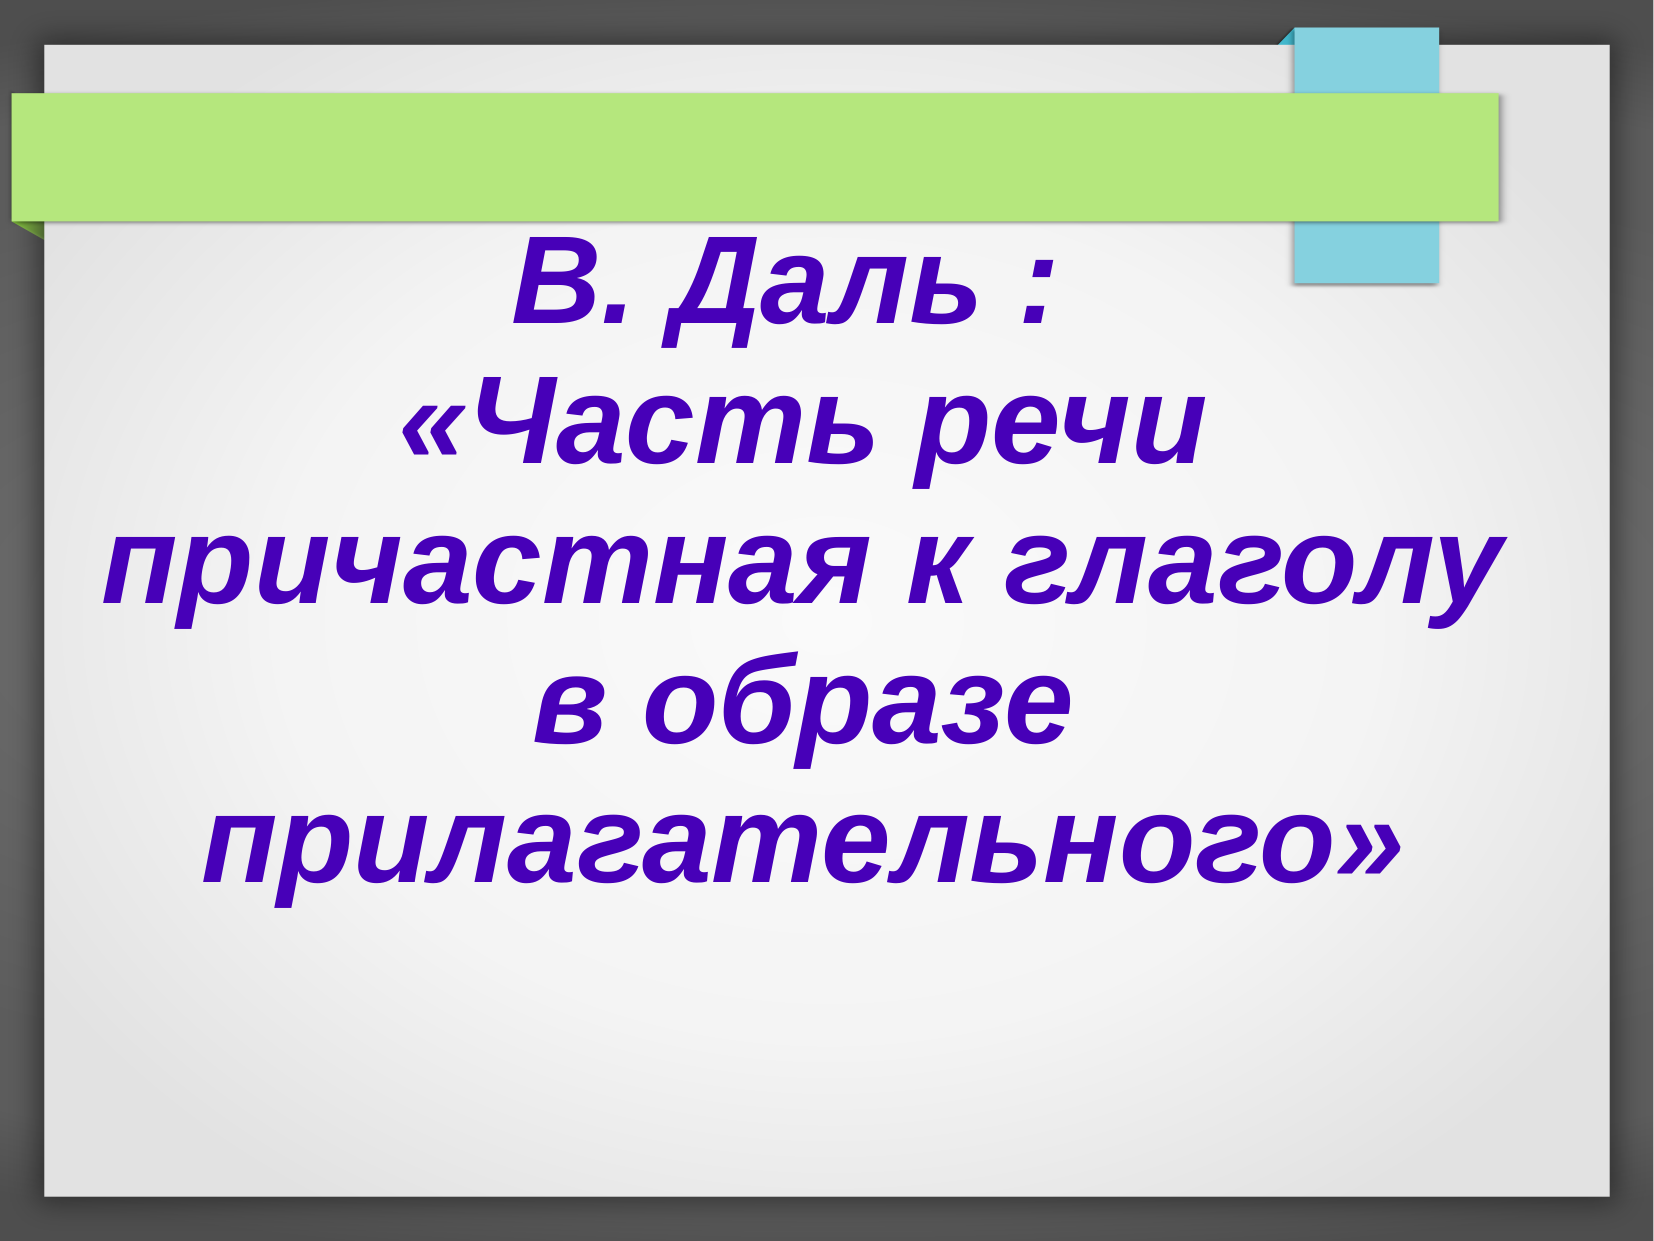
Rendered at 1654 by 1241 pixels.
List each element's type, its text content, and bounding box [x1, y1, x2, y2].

subtitle [82, 343, 1538, 1063]
picture [0, 0, 1654, 1241]
title В. Даль : «Часть речи причастная к глаголу в образе прилагательного» [70, 33, 1536, 1087]
